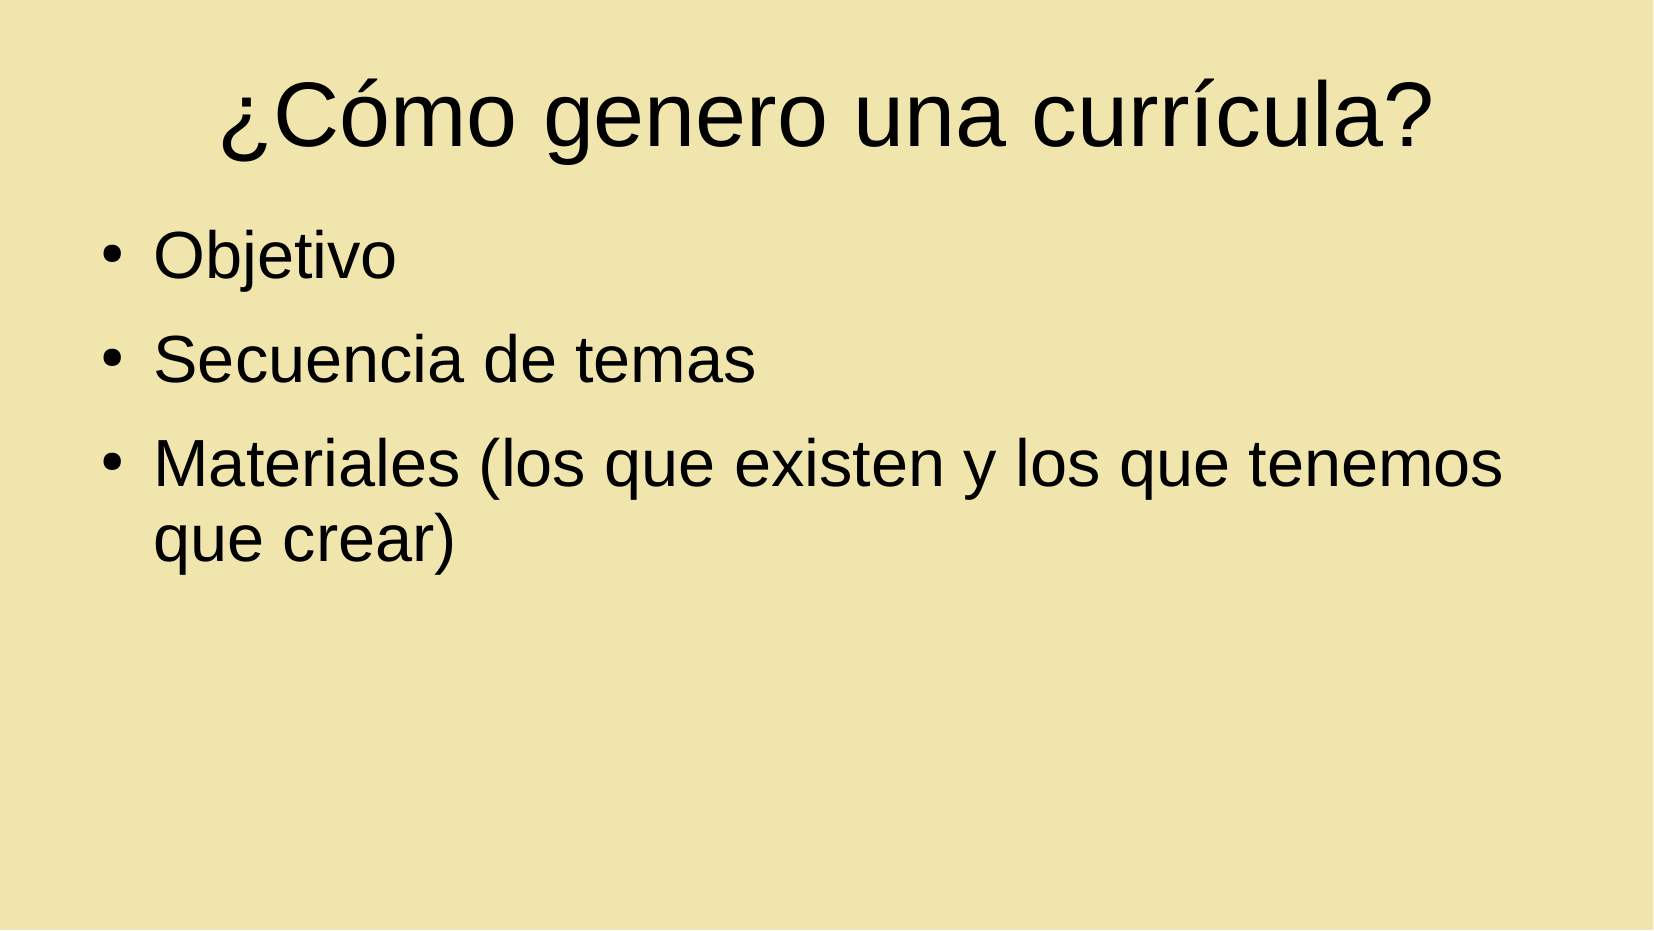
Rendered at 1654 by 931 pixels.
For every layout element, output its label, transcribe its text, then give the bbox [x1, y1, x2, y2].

list Objetivo Secuencia de temas Materiales (los que existen y los que tenemos que crear) [82, 217, 1571, 758]
title ¿Cómo genero una currícula? [82, 37, 1571, 193]
